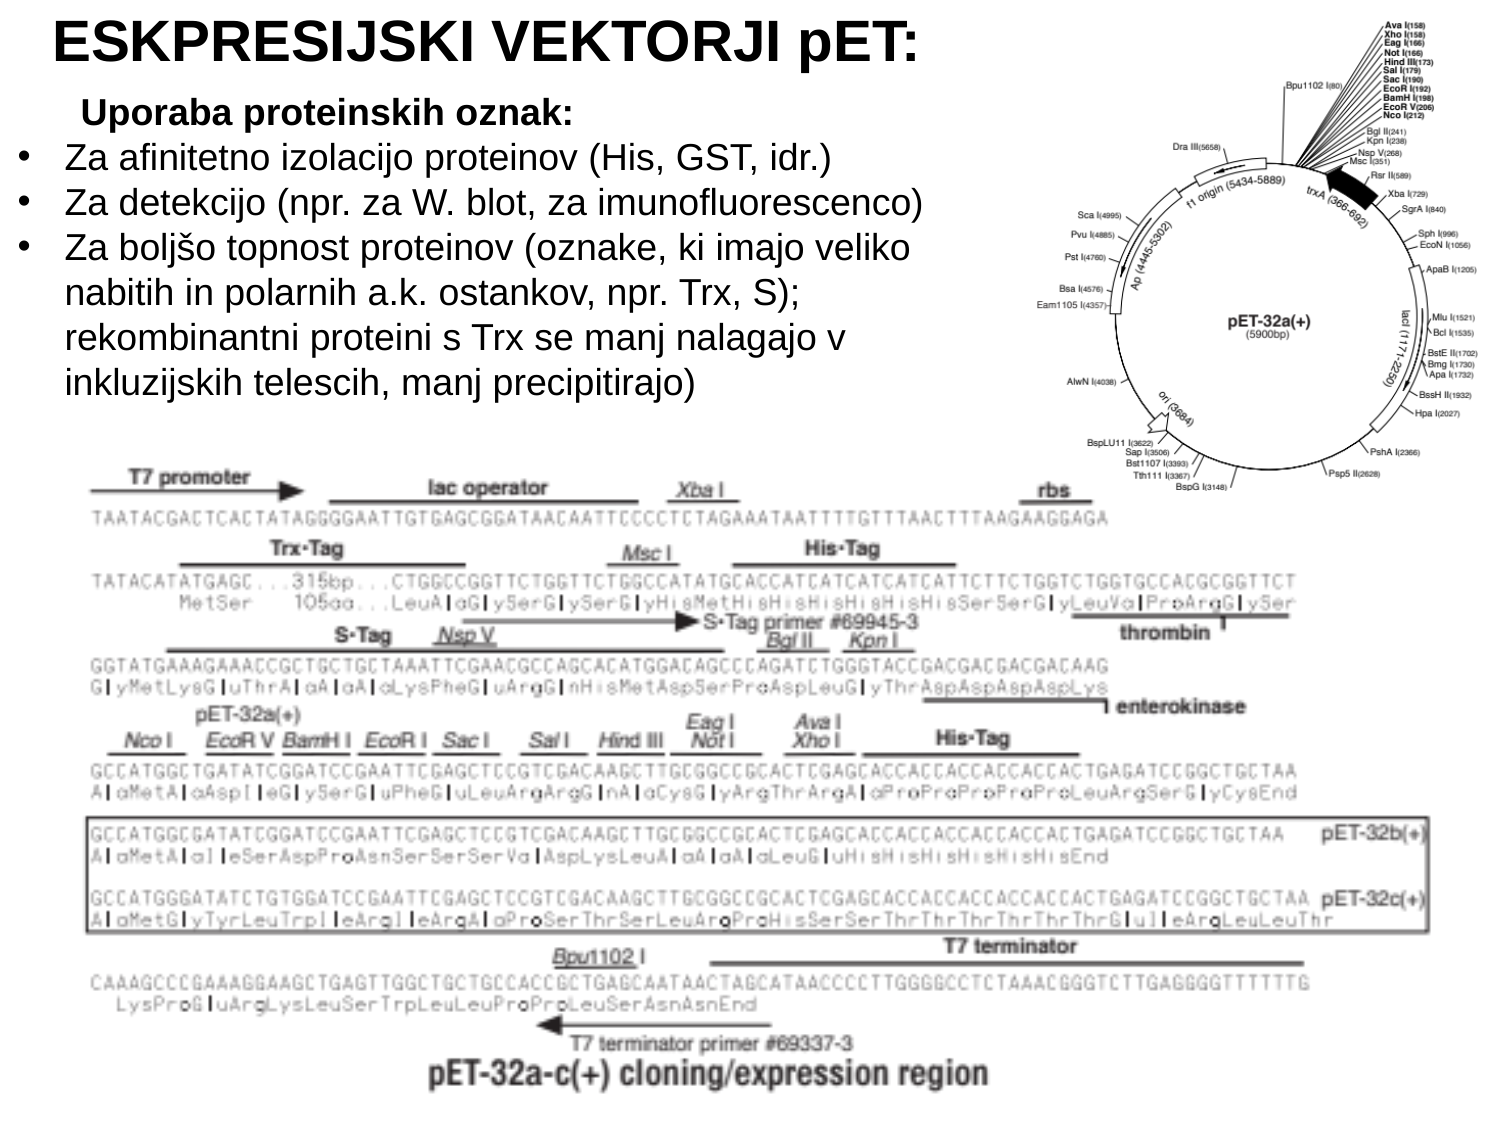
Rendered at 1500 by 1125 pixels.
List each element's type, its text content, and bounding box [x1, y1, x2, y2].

text_box ESKPRESIJSKI VEKTORJI pET: [37, 0, 1456, 80]
picture [63, 12, 1482, 1094]
text_box Uporaba proteinskih oznak: Za afinitetno izolacijo proteinov (His, GST, idr.) Za detekcijo (npr. za W. blot, za imunofluorescenco) Za boljšo topnost proteinov (oznake, ki imajo veliko nabitih in polarnih a.k. ostankov, npr. Trx, S); rekombinantni proteini s Trx se manj nalagajo v inkluzijskih telescih, manj precipitirajo) [2, 80, 1031, 501]
